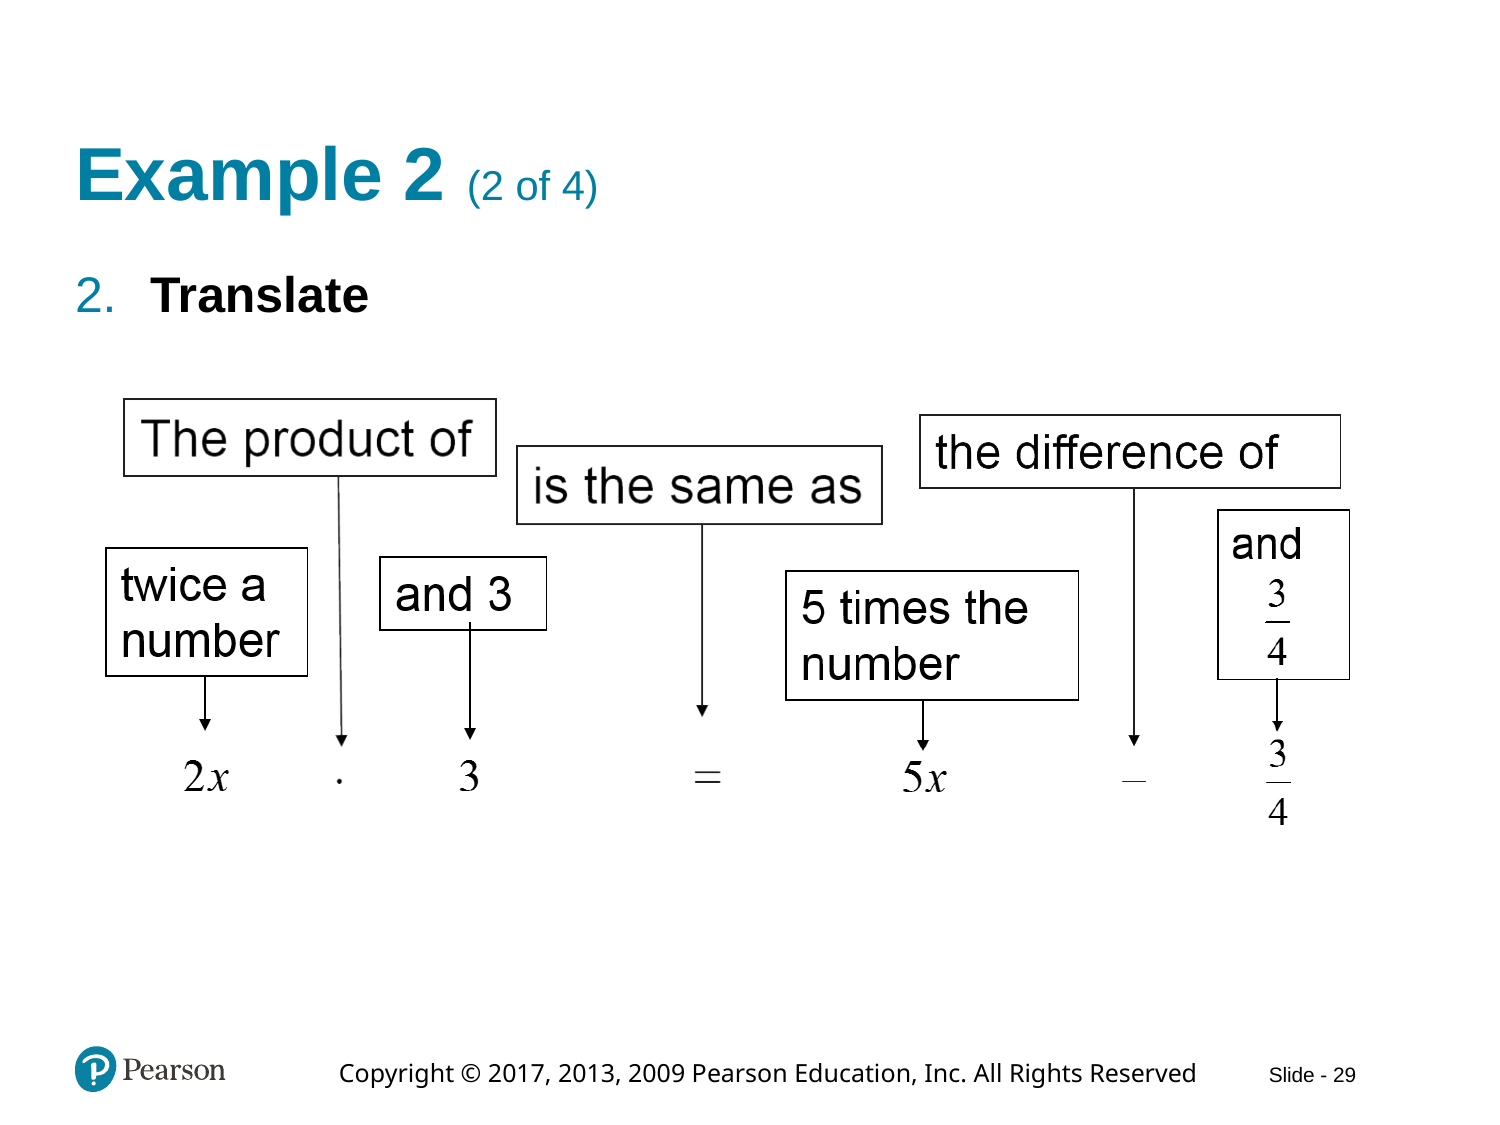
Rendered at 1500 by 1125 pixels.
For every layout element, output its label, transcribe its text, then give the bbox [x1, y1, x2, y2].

list ​Translate [75, 262, 380, 325]
picture [105, 398, 1350, 825]
title Example 2 (2 of 4) [75, 35, 1425, 216]
